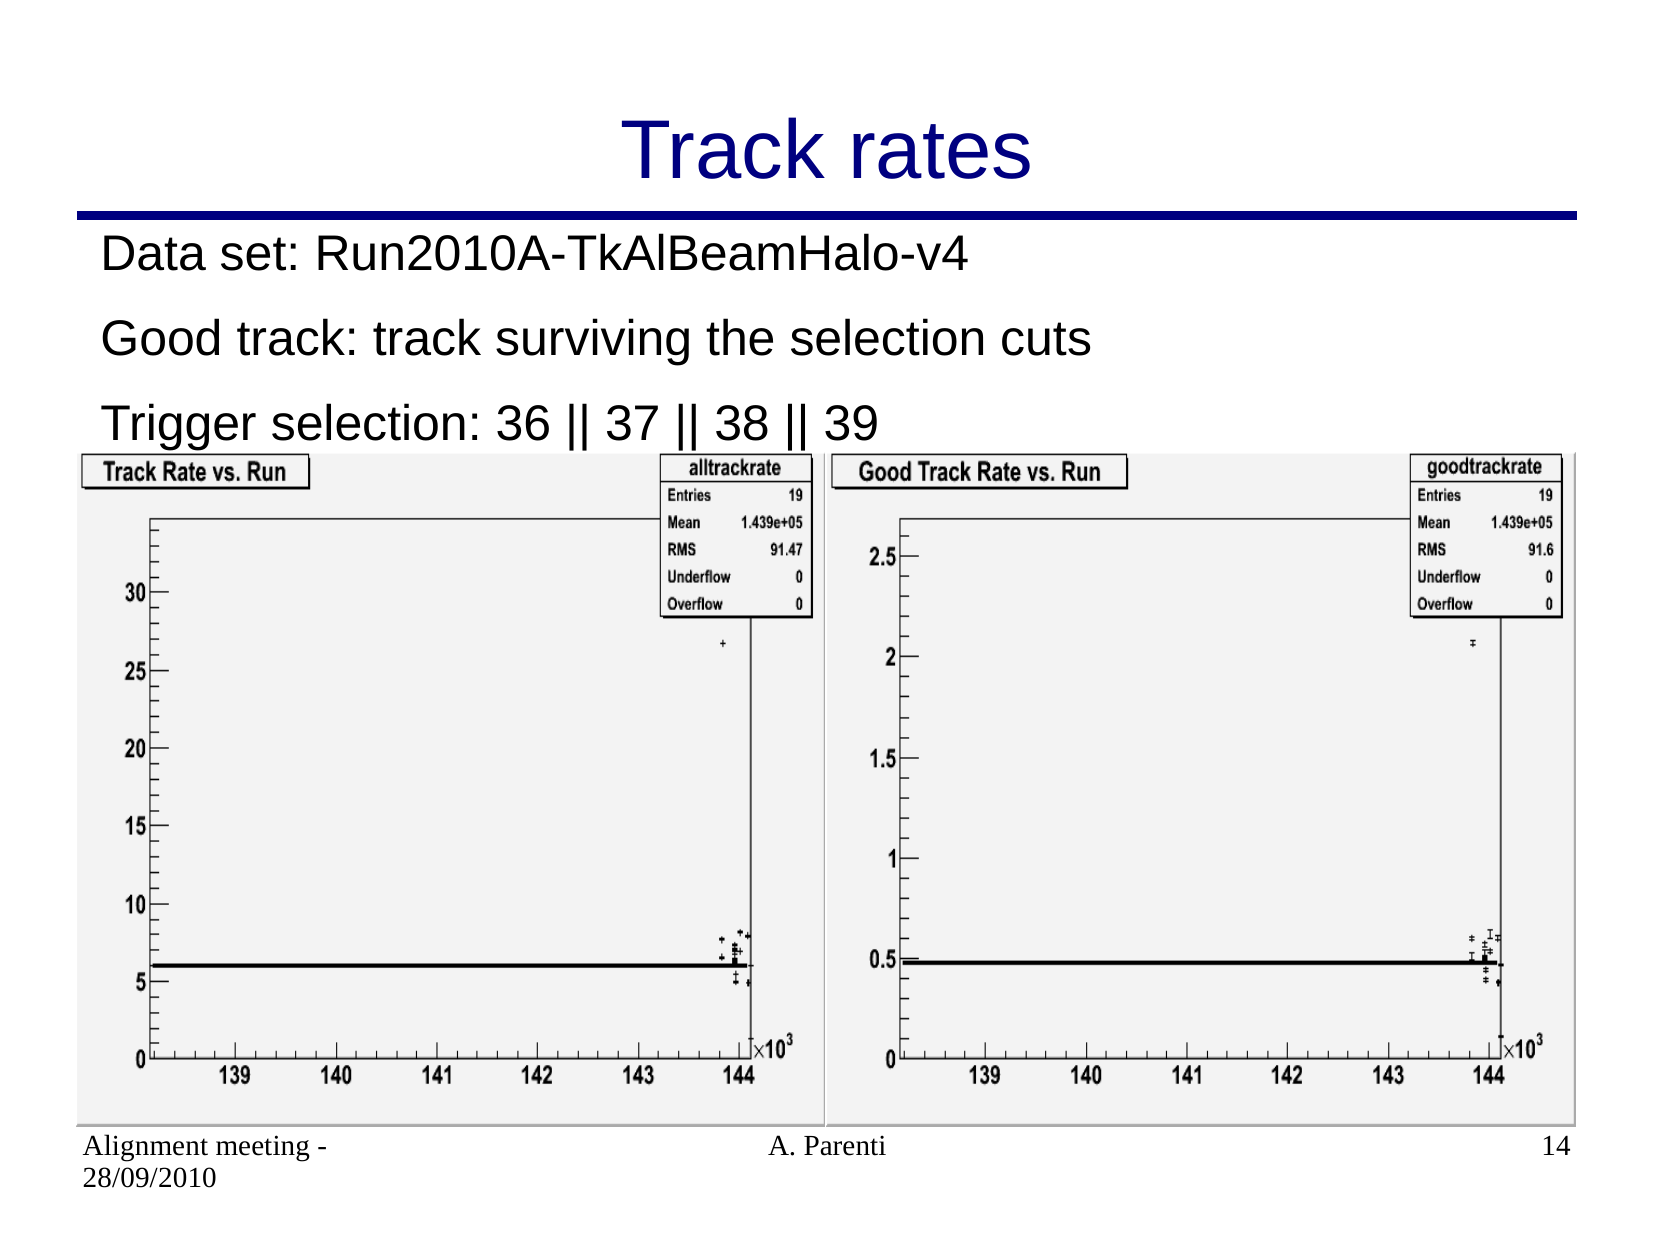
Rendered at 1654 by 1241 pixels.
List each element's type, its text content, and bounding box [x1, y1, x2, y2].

list Data set: Run2010A-TkAlBeamHalo-v4 Good track: track surviving the selection cuts Trigger selection: 36 || 37 || 38 || 39 [82, 225, 1571, 451]
title Track rates [82, 75, 1571, 225]
picture [75, 451, 1576, 1127]
